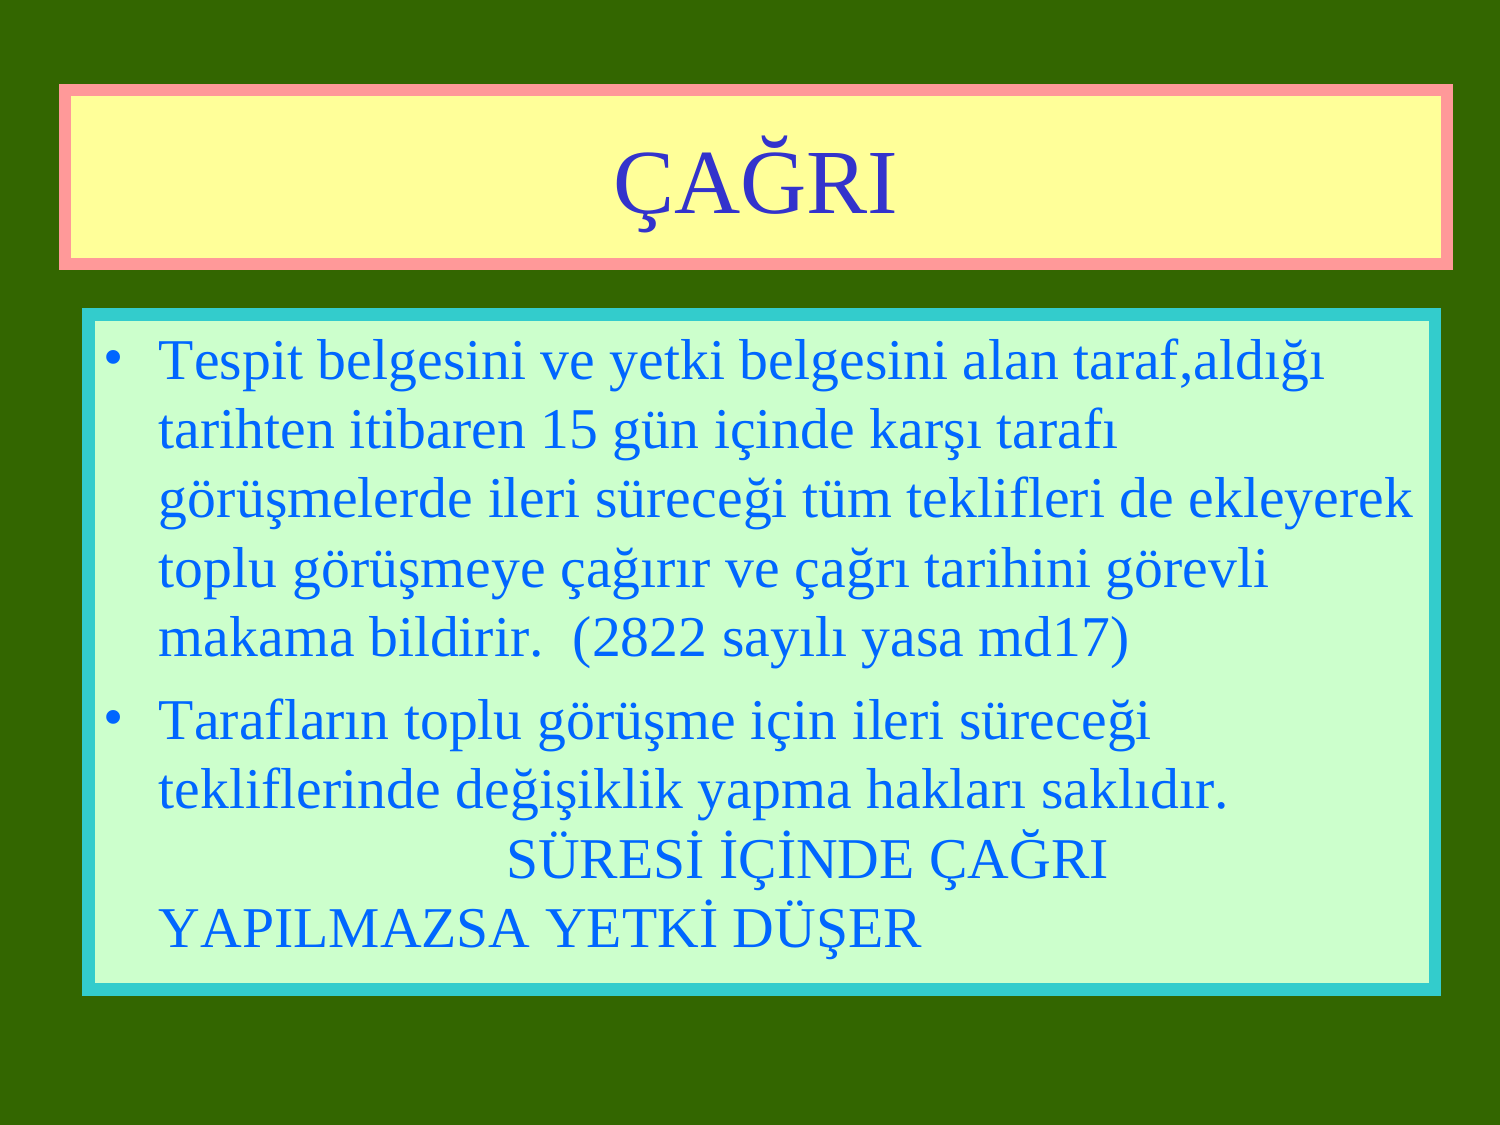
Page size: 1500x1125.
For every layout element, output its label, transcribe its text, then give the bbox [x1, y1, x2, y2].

list Tespit belgesini ve yetki belgesini alan taraf,aldığı tarihten itibaren 15 gün içinde karşı tarafı görüşmelerde ileri süreceği tüm teklifleri de ekleyerek toplu görüşmeye çağırır ve çağrı tarihini görevli makama bildirir. (2822 sayılı yasa md17) Tarafların toplu görüşme için ileri süreceği tekliflerinde değişiklik yapma hakları saklıdır. SÜRESİ İÇİNDE ÇAĞRI YAPILMAZSA YETKİ DÜŞER [88, 314, 1436, 990]
title ÇAĞRI [64, 90, 1447, 264]
